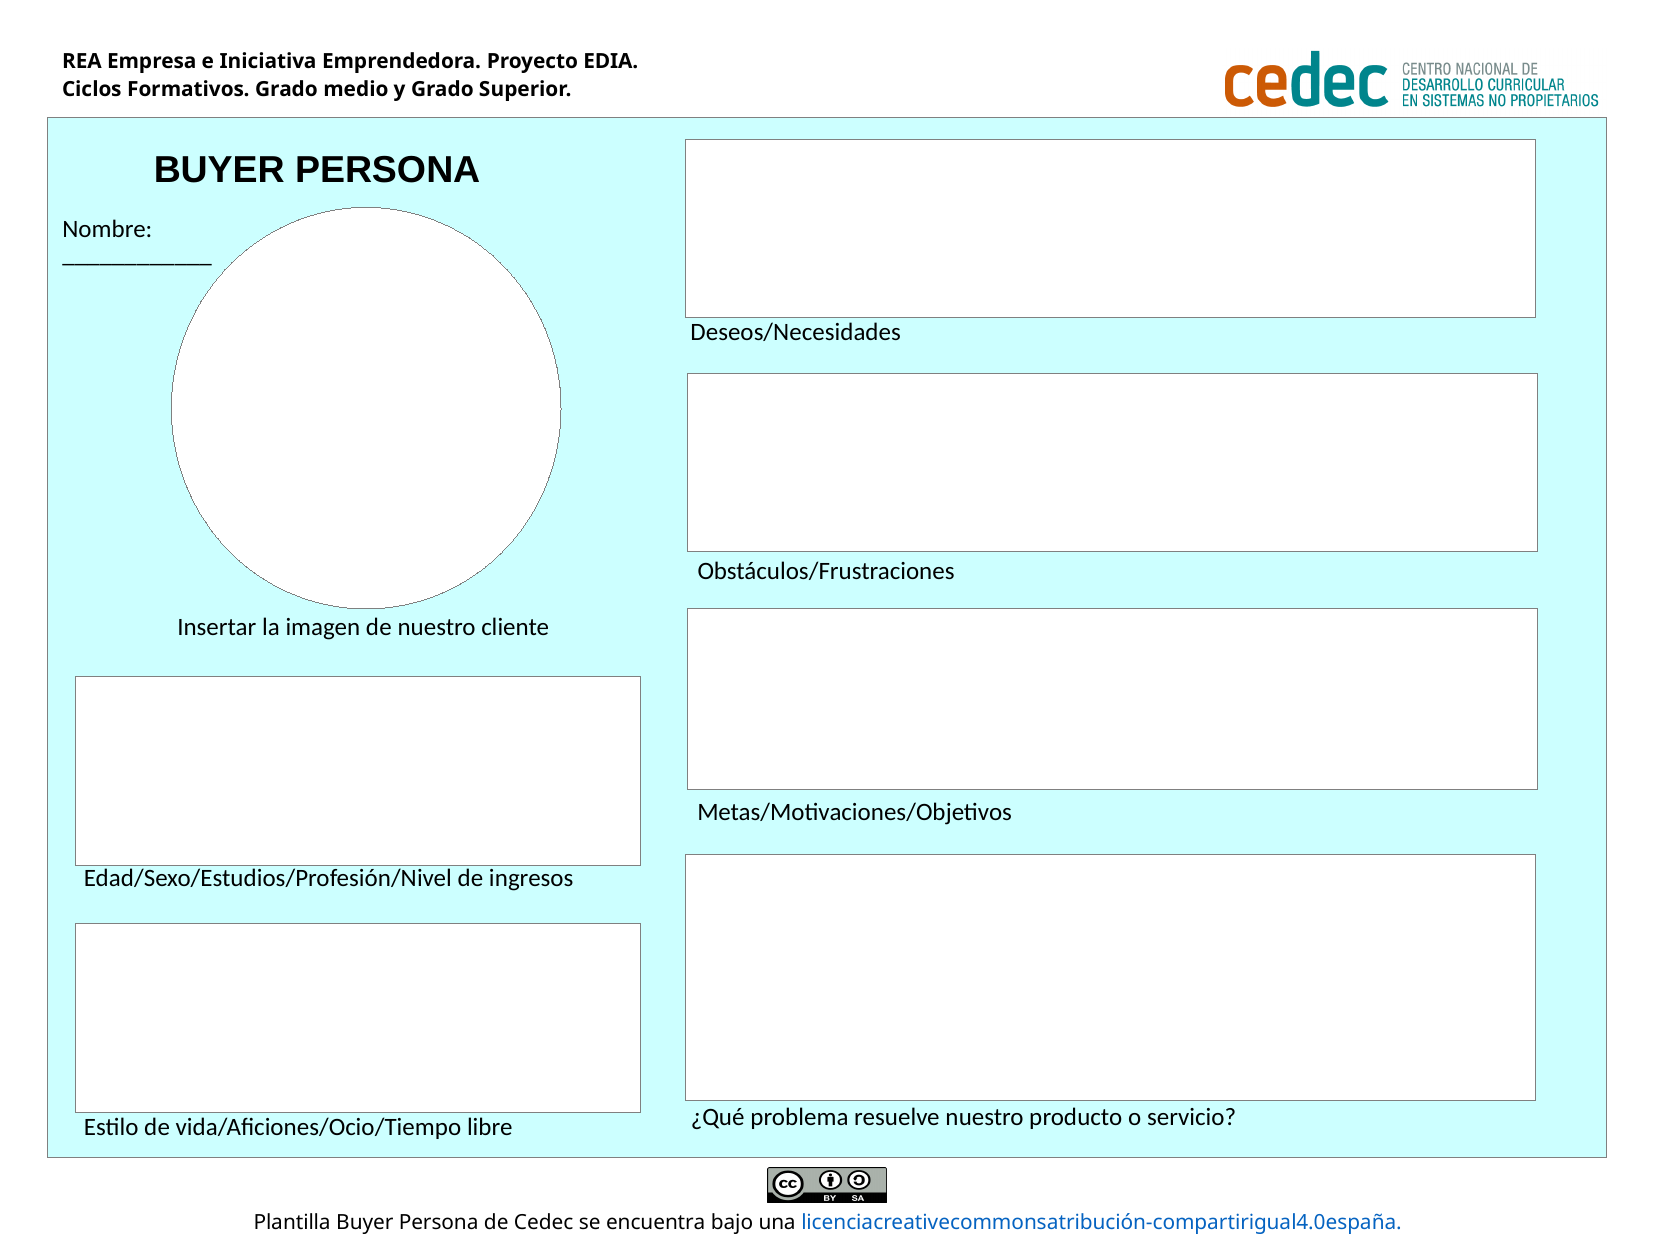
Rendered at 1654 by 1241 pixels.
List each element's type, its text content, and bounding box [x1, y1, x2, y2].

text_box Deseos/Necesidades [675, 314, 1084, 360]
text_box Estilo de vida/Aficiones/Ocio/Tiempo libre [68, 1109, 558, 1155]
text_box Obstáculos/Frustraciones [682, 553, 1091, 599]
text_box ¿Qué problema resuelve nuestro producto o servicio? [675, 1099, 1298, 1145]
text_box [47, 118, 1606, 1157]
text_box Edad/Sexo/Estudios/Profesión/Nivel de ingresos [68, 860, 634, 906]
text_box Insertar la imagen de nuestro cliente [162, 608, 571, 655]
text_box Nombre: ____________ [47, 211, 248, 287]
text_box BUYER PERSONA [138, 141, 500, 200]
text_box REA Empresa e Iniciativa Emprendedora. Proyecto EDIA. Ciclos Formativos. Grado medio y Grado Superior. [47, 39, 654, 110]
text_box Metas/Motivaciones/Objetivos [682, 793, 1091, 840]
picture [1222, 48, 1607, 117]
text_box Plantilla Buyer Persona de Cedec se encuentra bajo una licencia creative commons atribución-compartirigual 4.0 españa. [165, 1200, 1490, 1241]
picture [767, 1168, 887, 1200]
